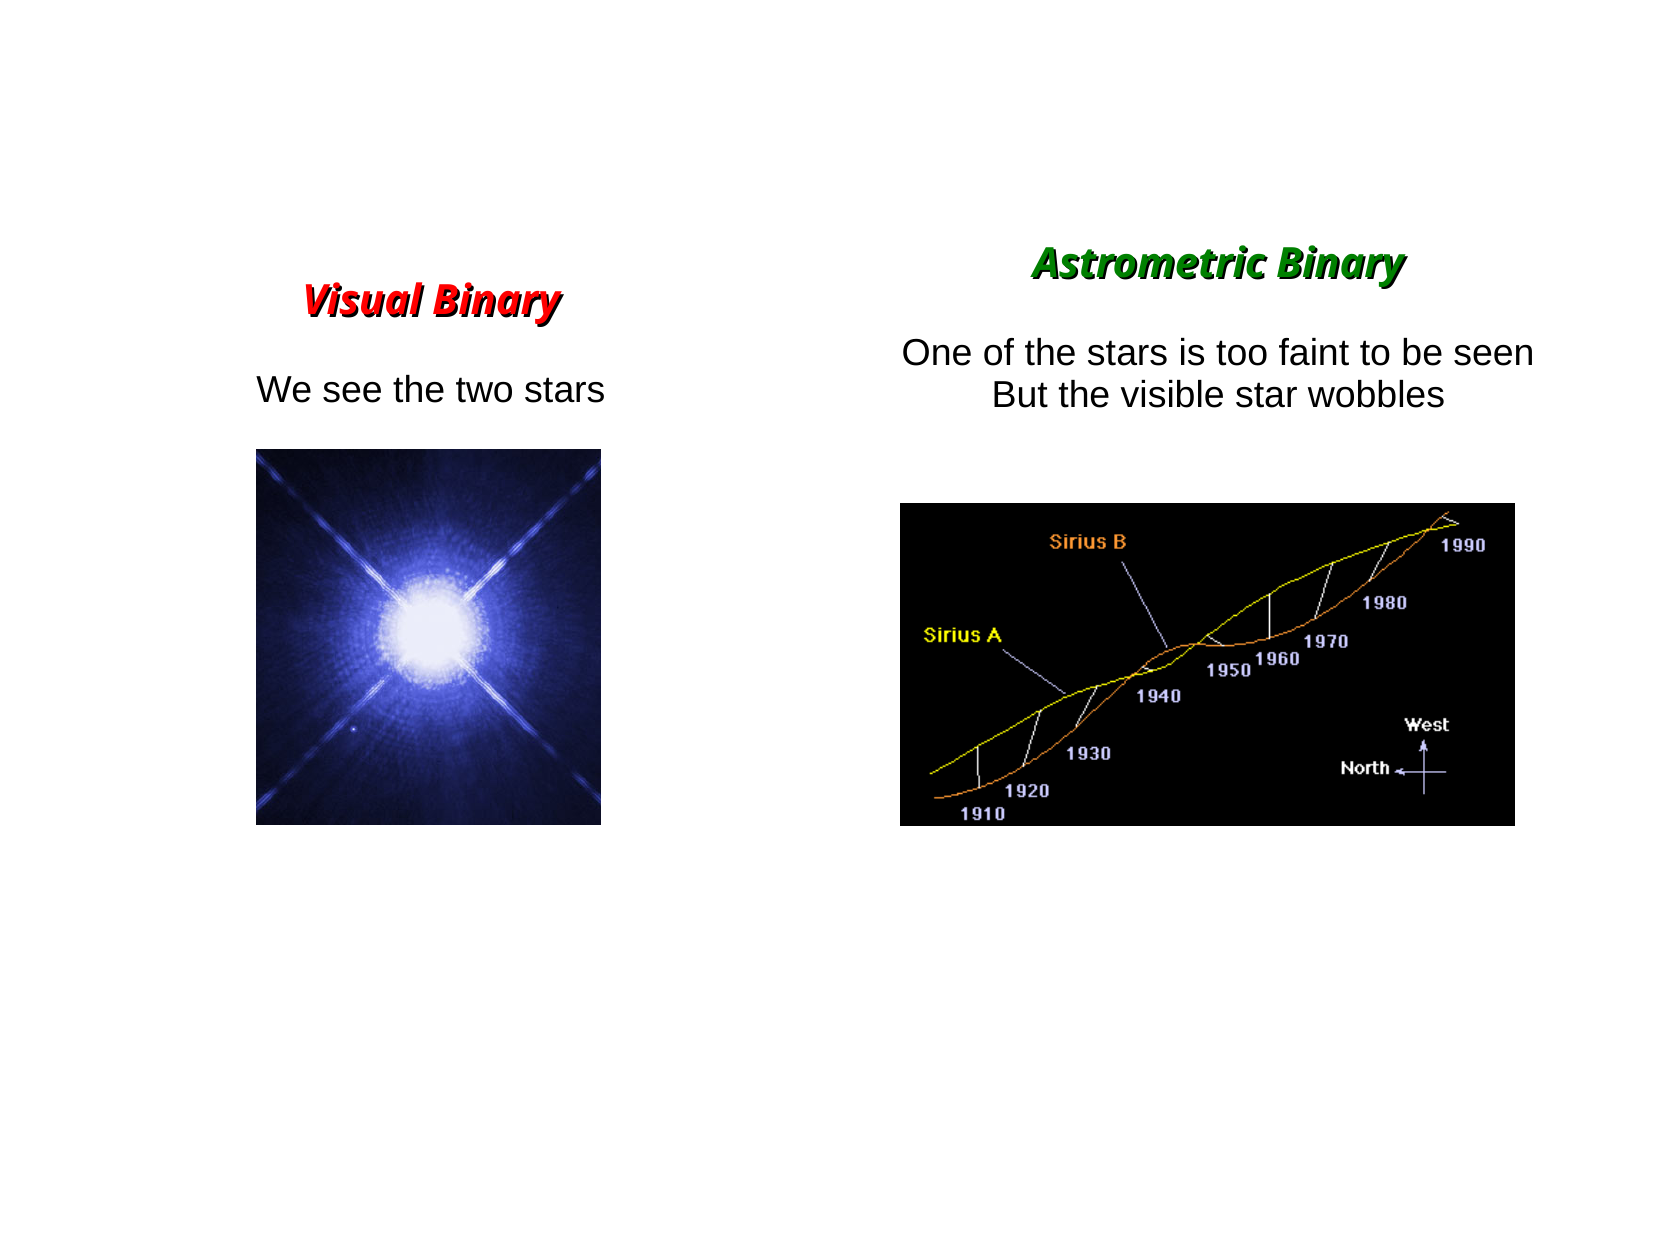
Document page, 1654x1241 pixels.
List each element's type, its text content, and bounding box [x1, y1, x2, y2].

picture [256, 449, 601, 826]
text_box Visual Binary We see the two stars [74, 262, 788, 420]
text_box Astrometric Binary One of the stars is too faint to be seen But the visible star wobbles [862, 225, 1575, 425]
picture [900, 503, 1515, 826]
